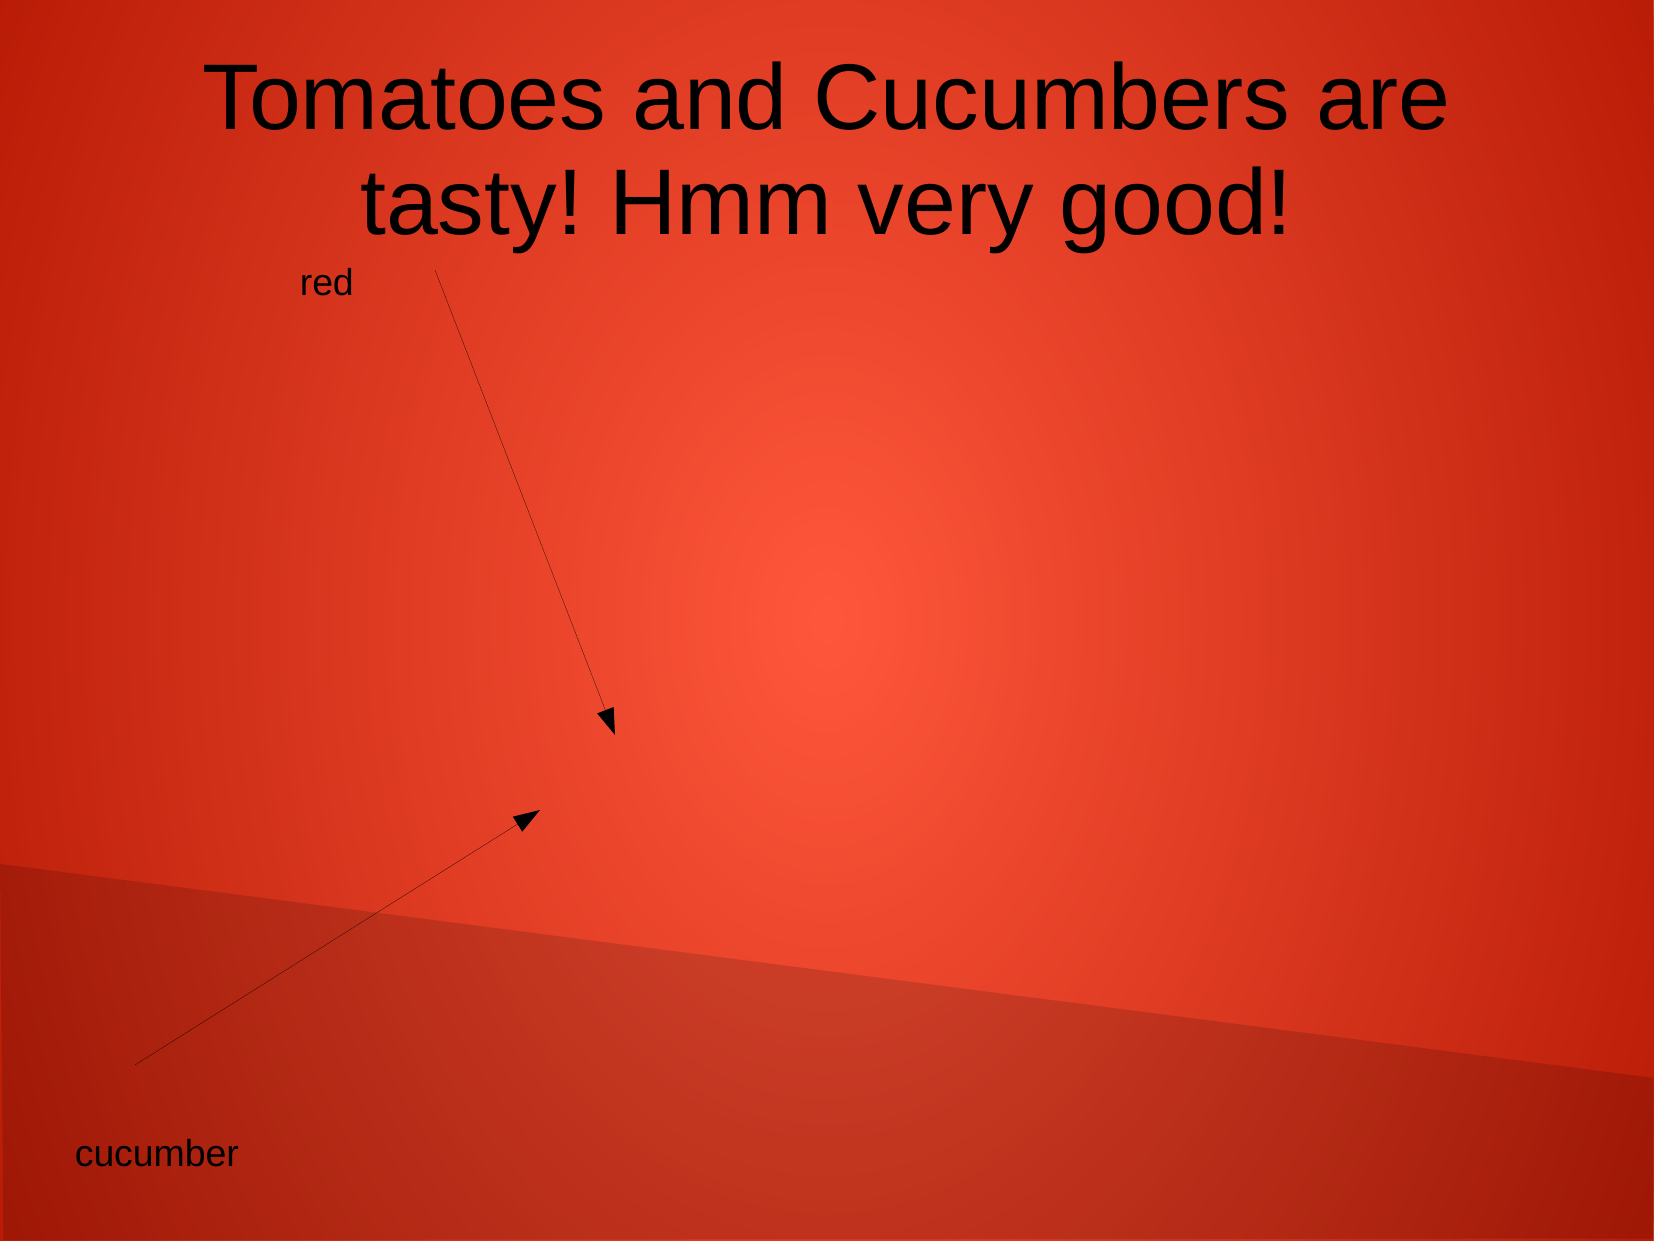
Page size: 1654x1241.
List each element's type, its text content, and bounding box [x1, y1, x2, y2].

text_box cucumber [60, 1125, 254, 1182]
picture [284, 299, 1370, 1019]
title Tomatoes and Cucumbers are tasty! Hmm very good! [82, 45, 1571, 254]
text_box red [285, 253, 391, 311]
